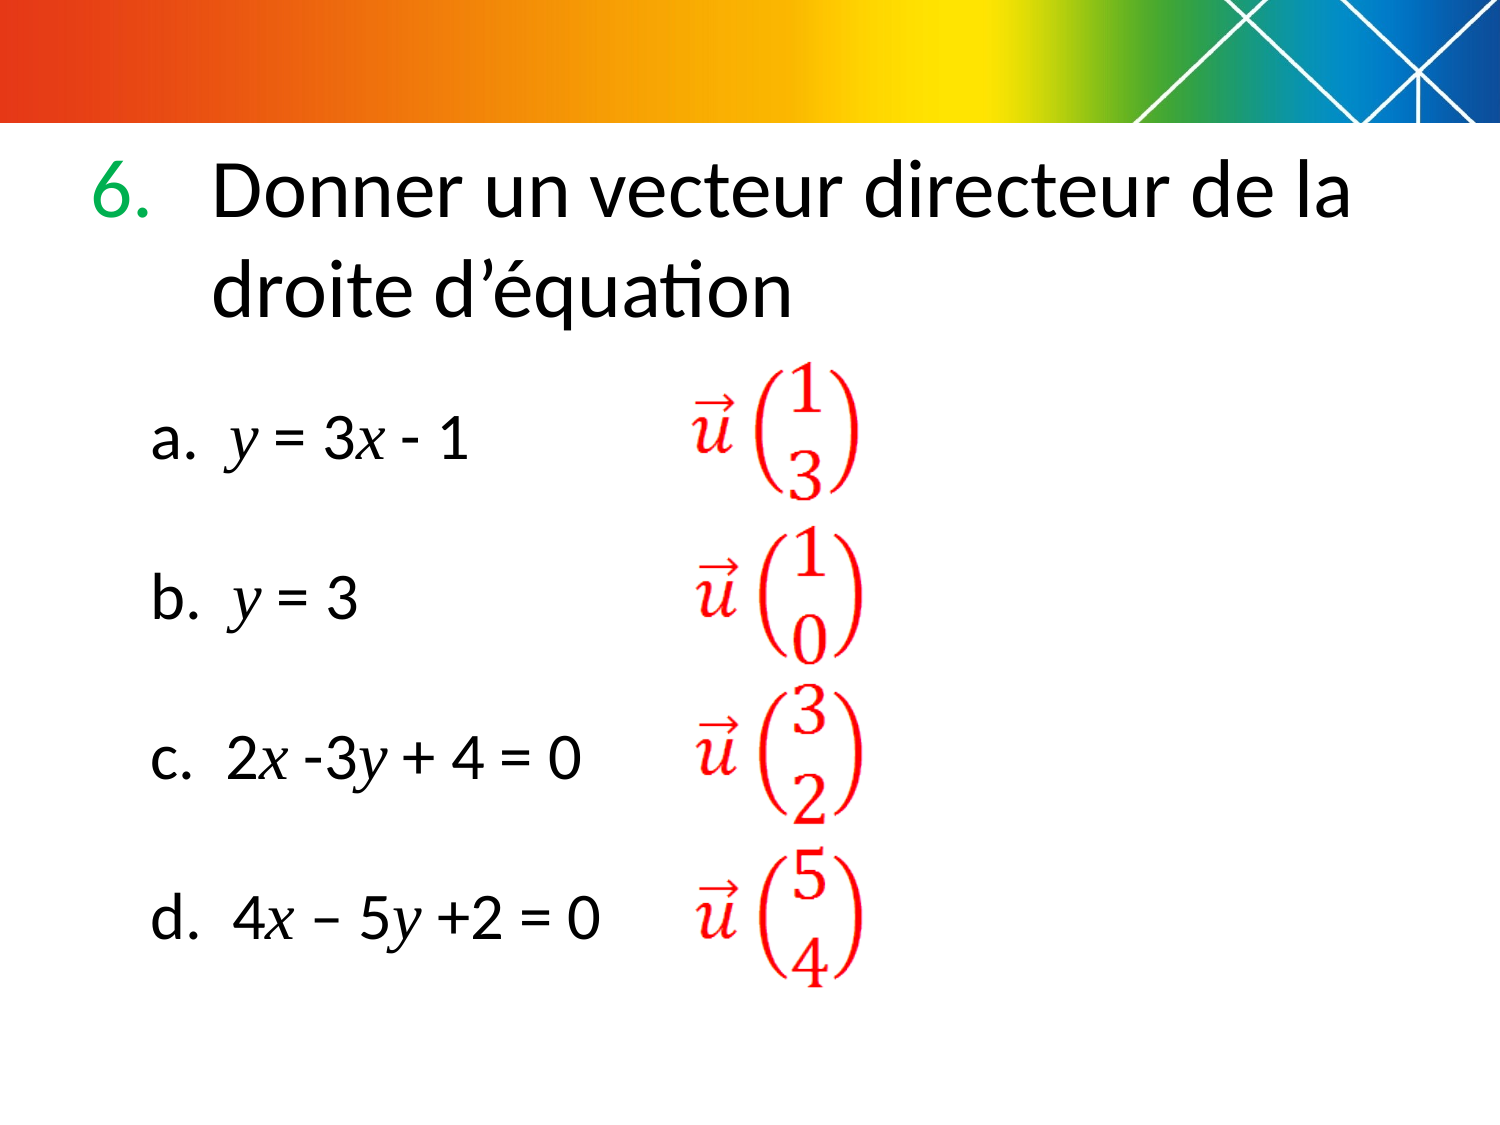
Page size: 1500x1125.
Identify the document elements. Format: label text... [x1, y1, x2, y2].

title Donner un vecteur directeur de la droite d’équation [75, 126, 1454, 342]
picture [1340, 0, 1500, 123]
picture [0, 0, 1359, 123]
text_box a. y = 3x - 1 b. y = 3 c. 2x -3y + 4 = 0 d. 4x – 5y +2 = 0 [135, 385, 691, 1041]
picture [691, 351, 868, 1002]
